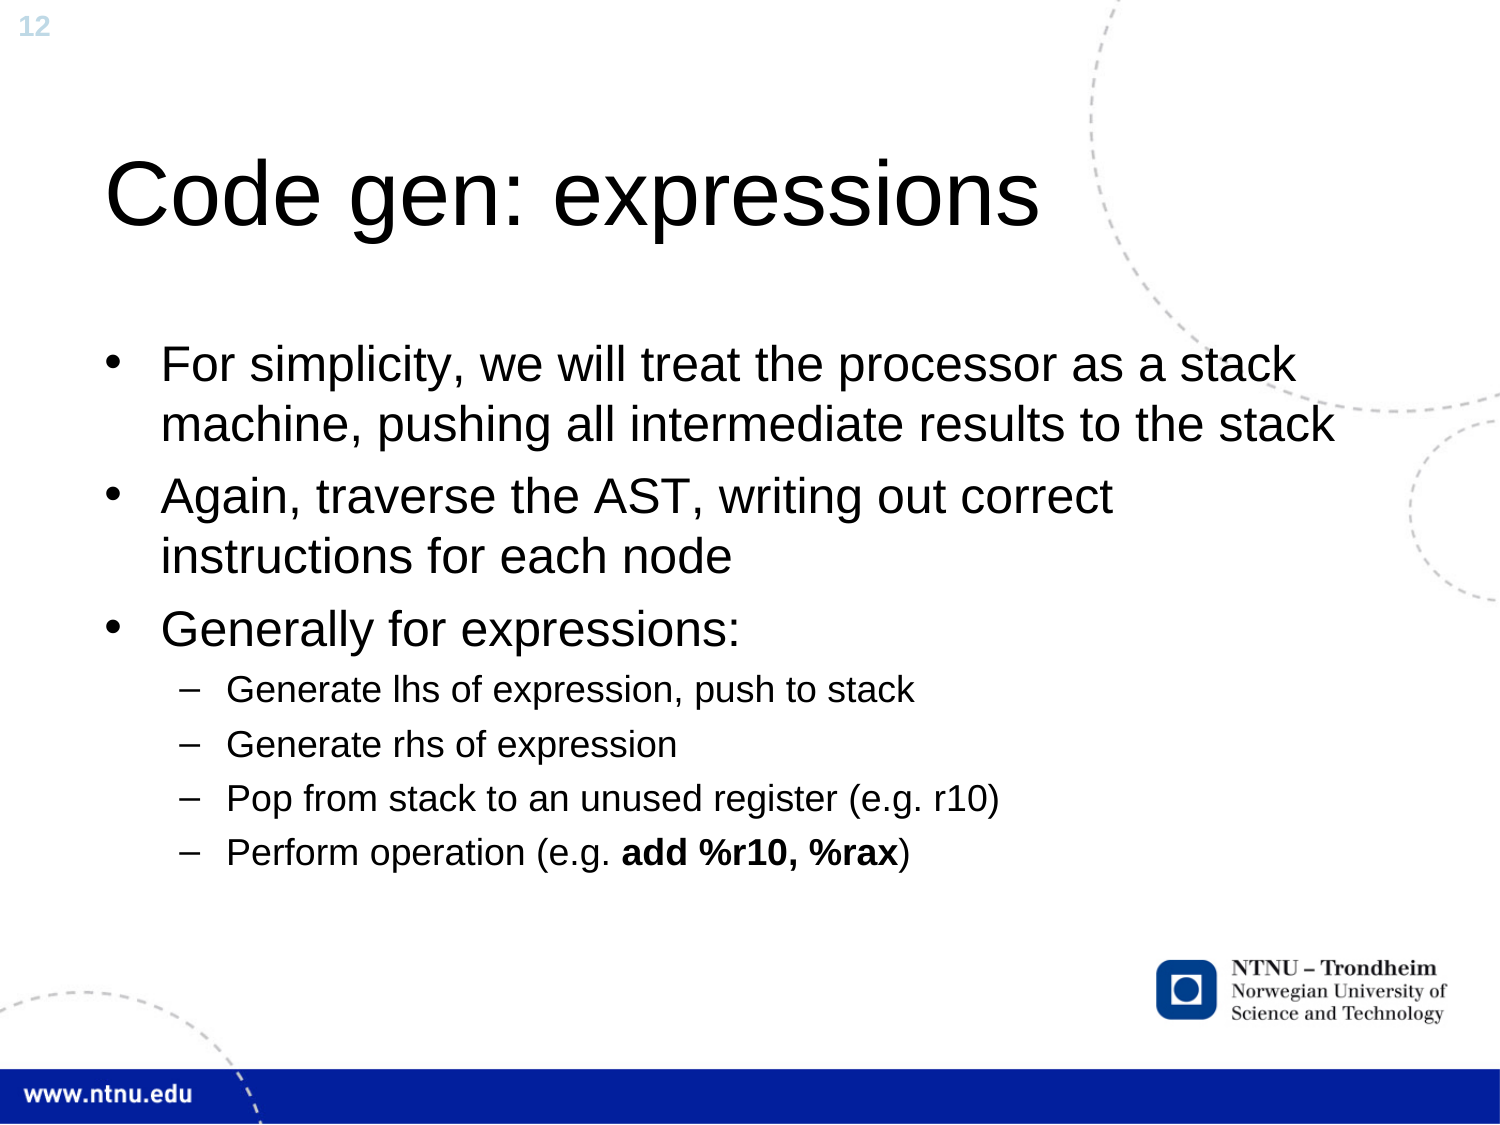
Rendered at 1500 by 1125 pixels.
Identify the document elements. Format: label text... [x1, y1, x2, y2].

list For simplicity, we will treat the processor as a stack machine, pushing all intermediate results to the stack Again, traverse the AST, writing out correct instructions for each node Generally for expressions: Generate lhs of expression, push to stack Generate rhs of expression Pop from stack to an unused register (e.g. r10) Perform operation (e.g. add %r10, %rax) [89, 323, 1365, 902]
picture [0, 0, 1500, 1125]
title Code gen: expressions [89, 87, 1365, 291]
